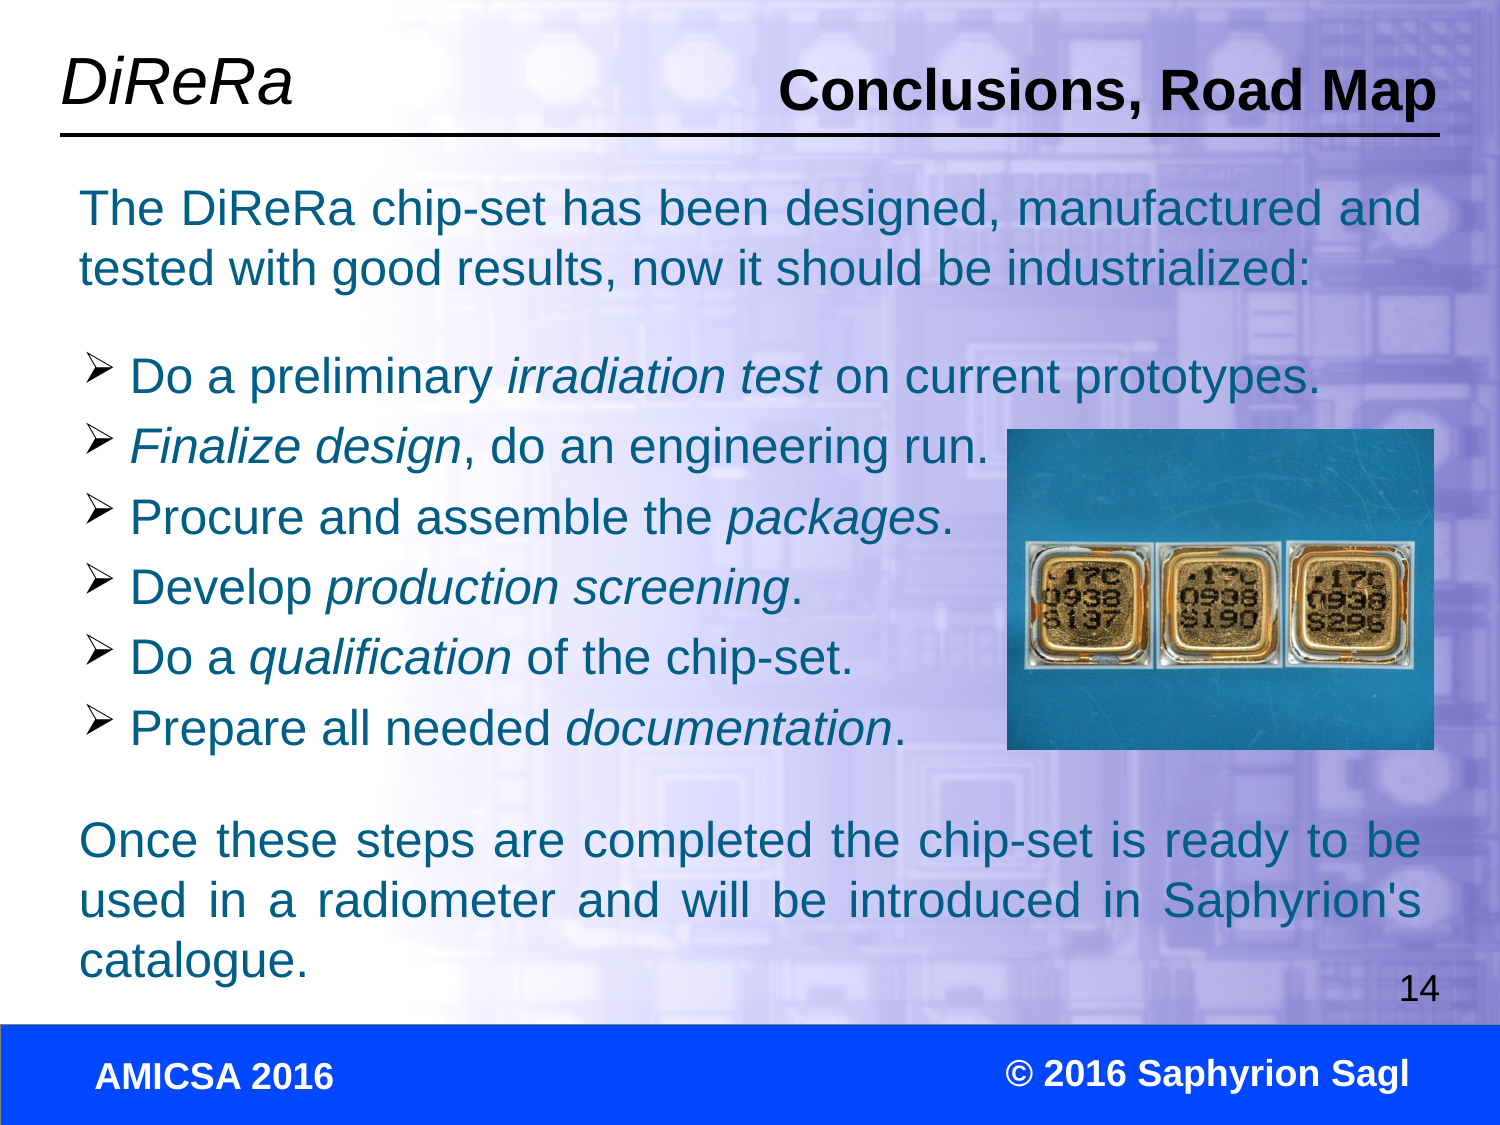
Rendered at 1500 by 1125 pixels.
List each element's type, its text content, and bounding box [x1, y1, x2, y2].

text_box The DiReRa chip-set has been designed, manufactured and tested with good results, now it should be industrialized: [64, 168, 1438, 304]
table_cell 115.38MHz [5, 0, 1500, 1024]
text_box Once these steps are completed the chip-set is ready to be used in a radiometer and will be introduced in Saphyrion's catalogue. [64, 800, 1438, 996]
text_box Do a preliminary irradiation test on current prototypes. Finalize design, do an engineering run. Procure and assemble the packages. Develop production screening. Do a qualification of the chip-set. Prepare all needed documentation. [82, 343, 1411, 756]
text_box Conclusions, Road Map [525, 44, 1453, 130]
picture [1007, 429, 1434, 751]
